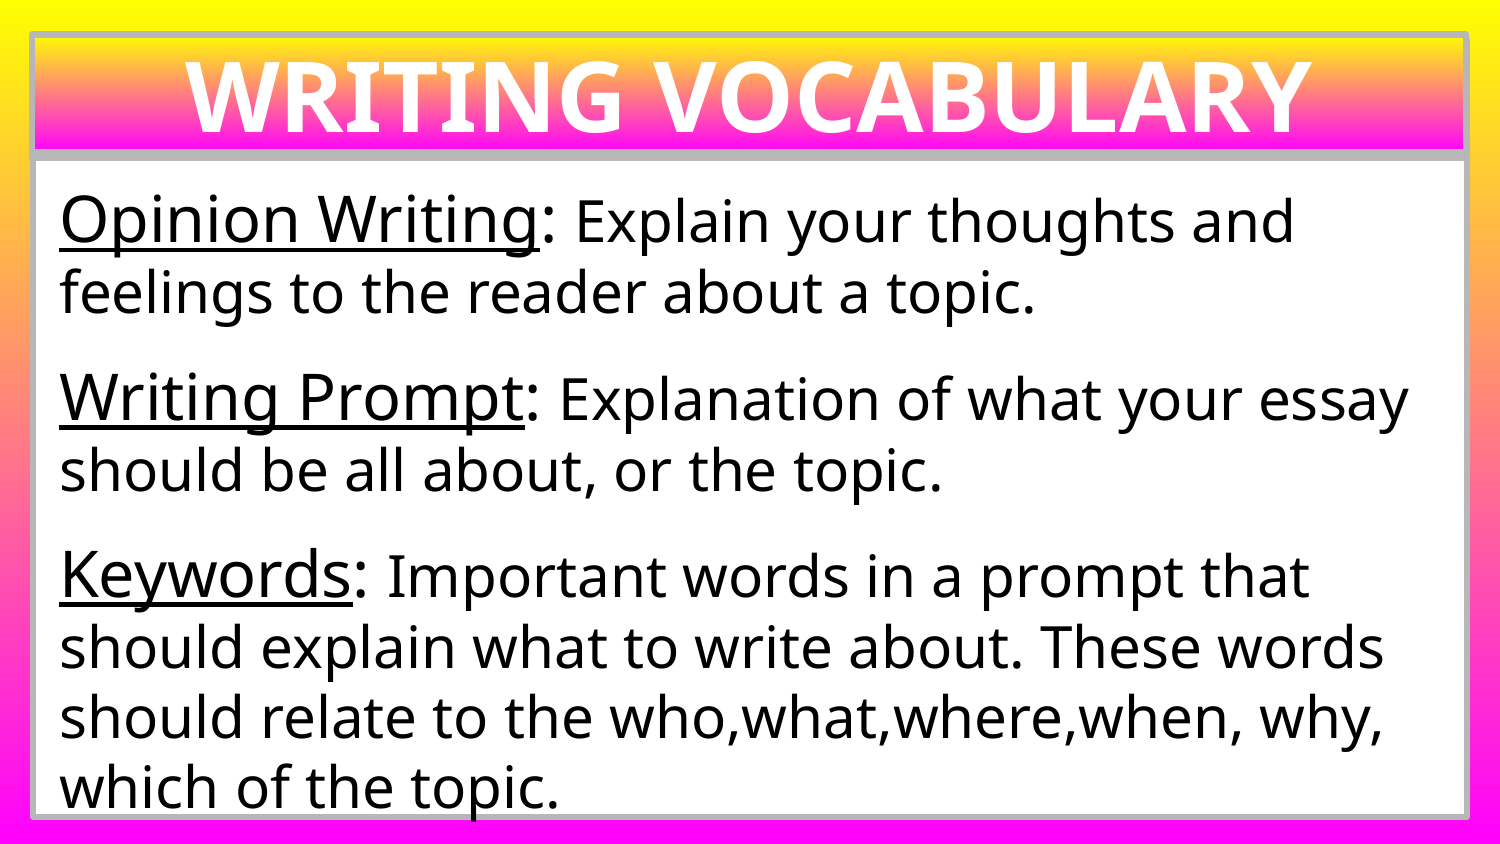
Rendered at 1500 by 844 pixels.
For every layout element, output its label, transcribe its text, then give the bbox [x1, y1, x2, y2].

text_box WRITING VOCABULARY [32, 34, 1466, 153]
text_box [32, 40, 1467, 817]
text_box Opinion Writing: Explain your thoughts and feelings to the reader about a topic. Writing Prompt: Explanation of what your essay should be all about, or the topic. Keywords: Important words in a prompt that should explain what to write about. These words should relate to the who,what,where,when, why, which of the topic. [44, 163, 1466, 817]
